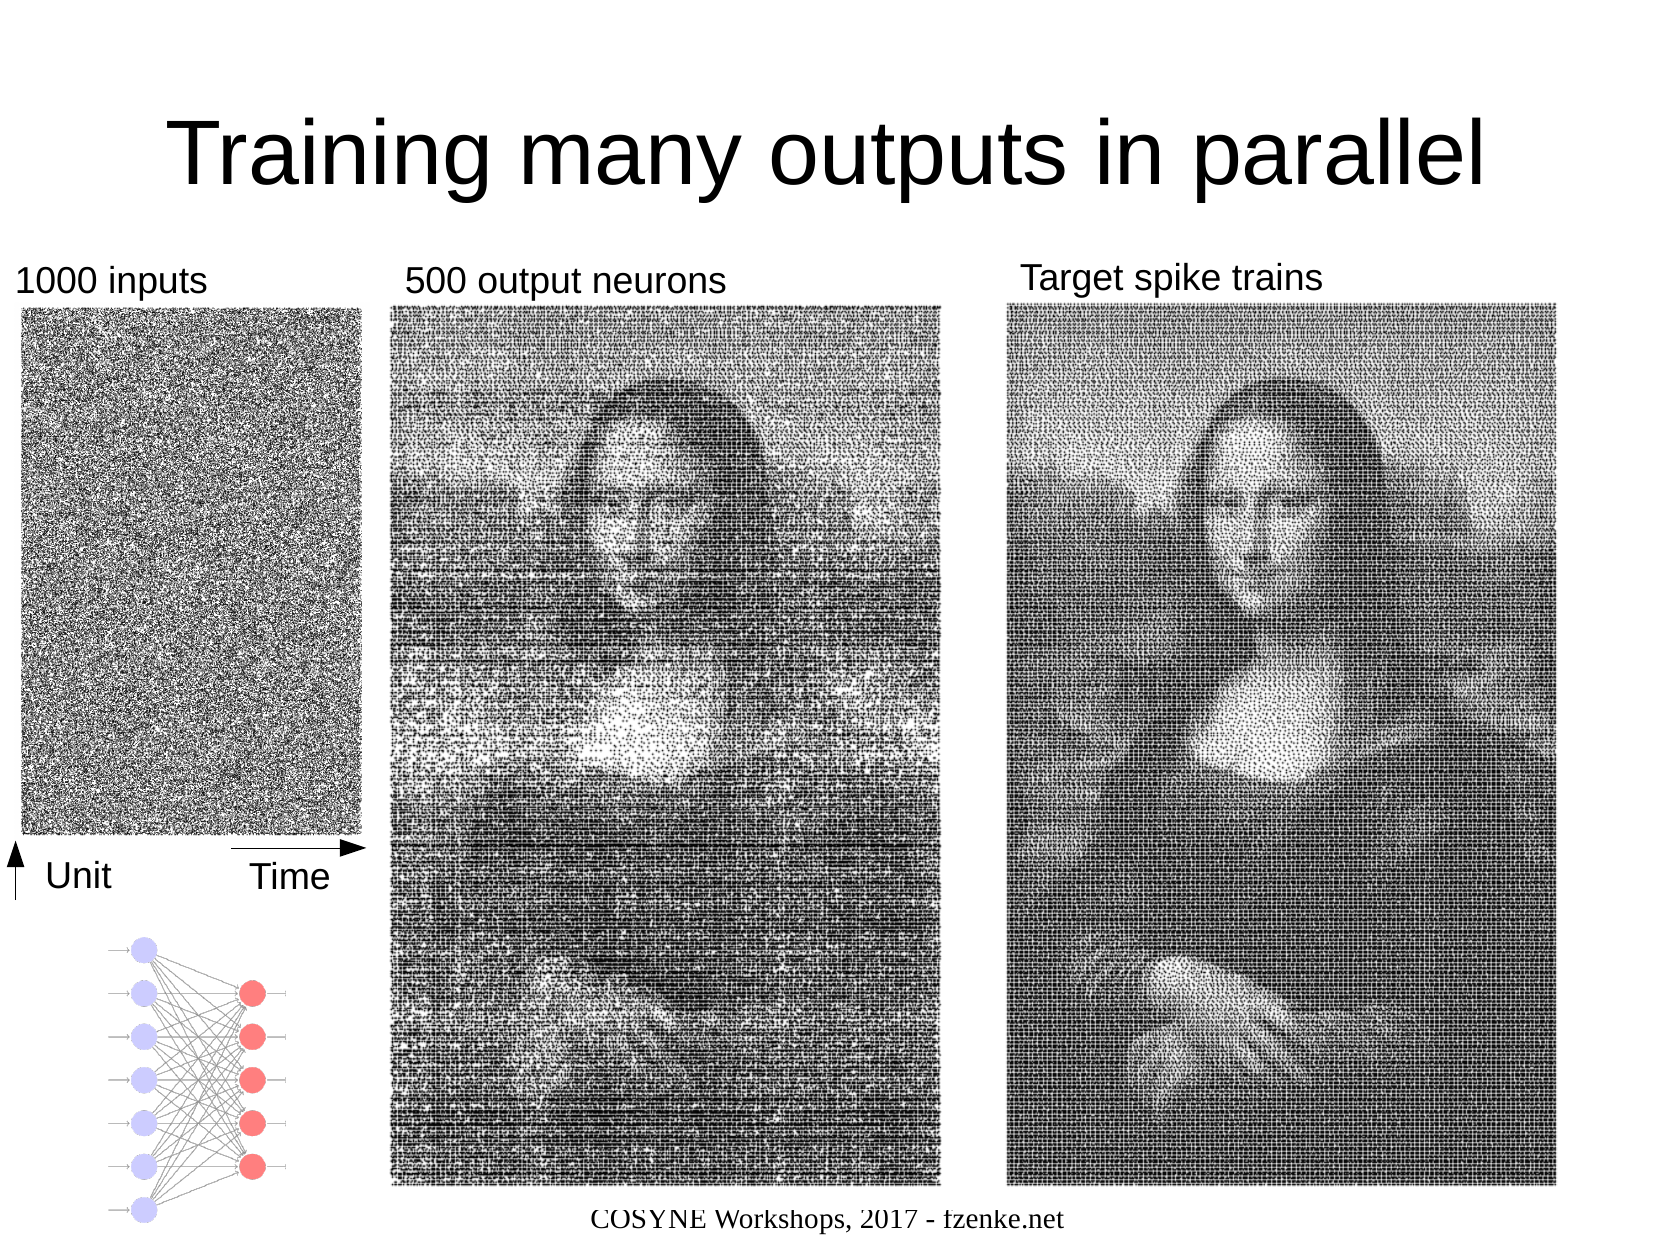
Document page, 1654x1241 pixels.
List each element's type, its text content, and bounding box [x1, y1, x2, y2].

text_box Time [234, 848, 346, 906]
picture [105, 926, 286, 1241]
title Training many outputs in parallel [82, 49, 1571, 257]
text_box Target spike trains [1005, 248, 1366, 306]
text_box 500 output neurons [391, 251, 751, 309]
picture [14, 279, 1593, 1210]
text_box 1000 inputs [0, 251, 391, 309]
text_box Unit [30, 846, 127, 904]
